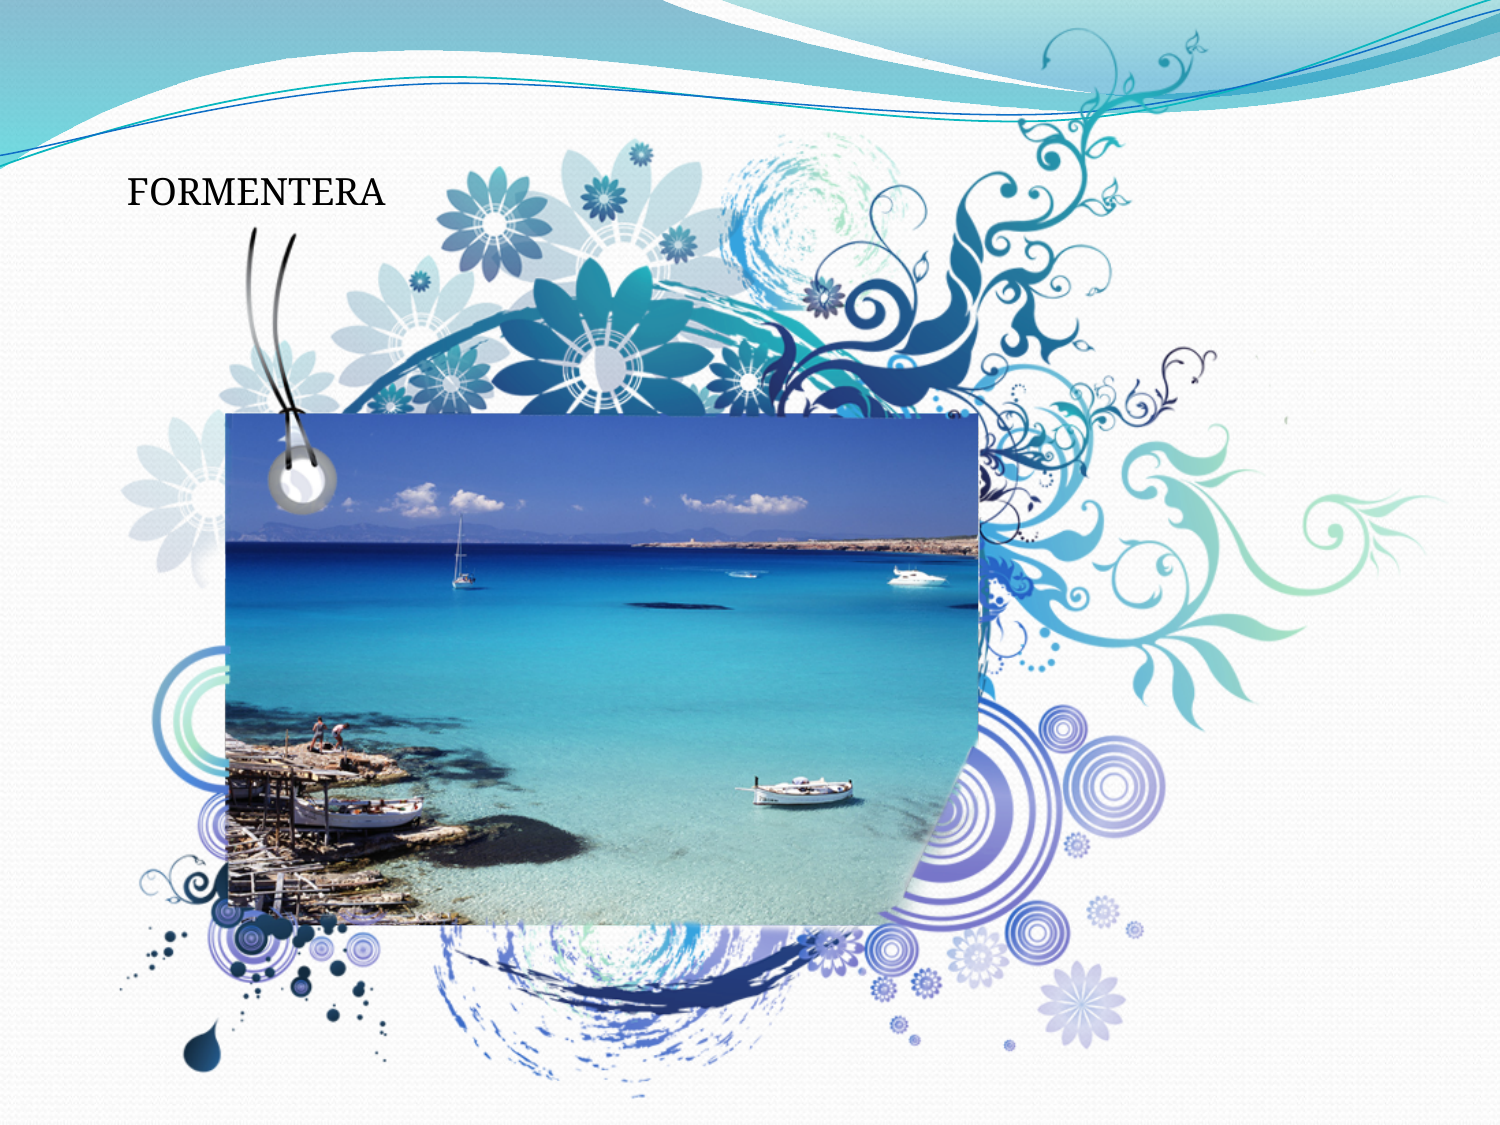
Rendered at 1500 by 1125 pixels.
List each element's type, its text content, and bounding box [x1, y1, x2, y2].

picture [0, 0, 1500, 1125]
picture [24, 147, 49, 156]
text_box FORMENTERA [112, 160, 833, 221]
